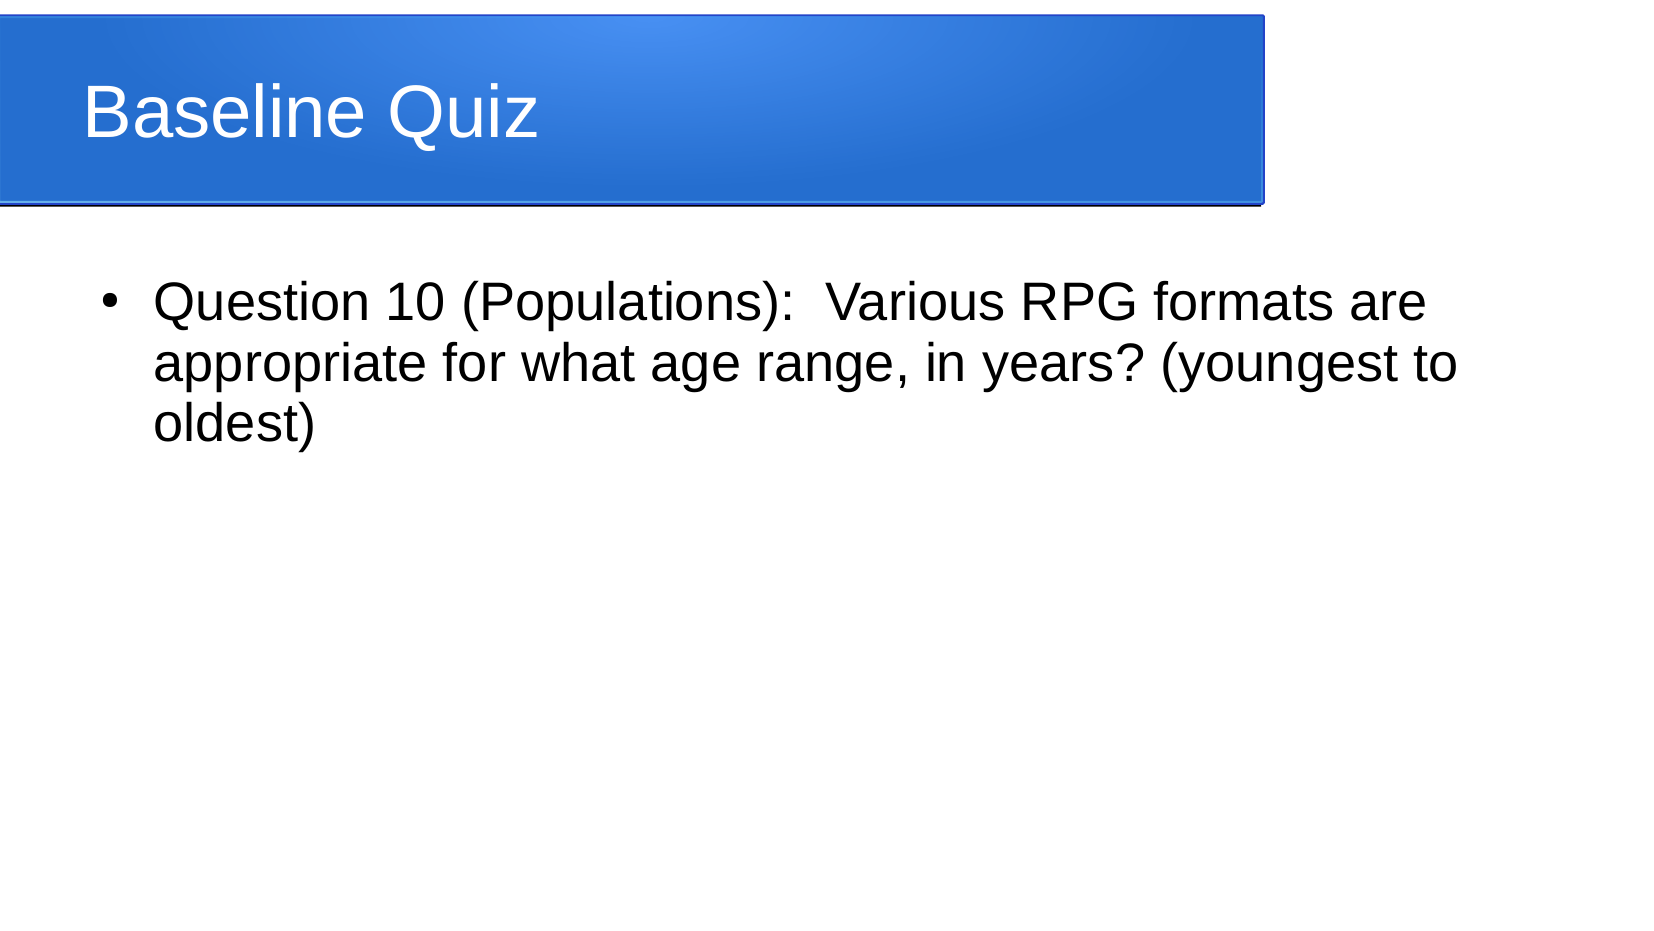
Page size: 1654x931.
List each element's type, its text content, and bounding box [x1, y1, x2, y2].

title Baseline Quiz [82, 35, 1235, 189]
list Question 10 (Populations): Various RPG formats are appropriate for what age range, in years? (youngest to oldest) [82, 271, 1571, 851]
